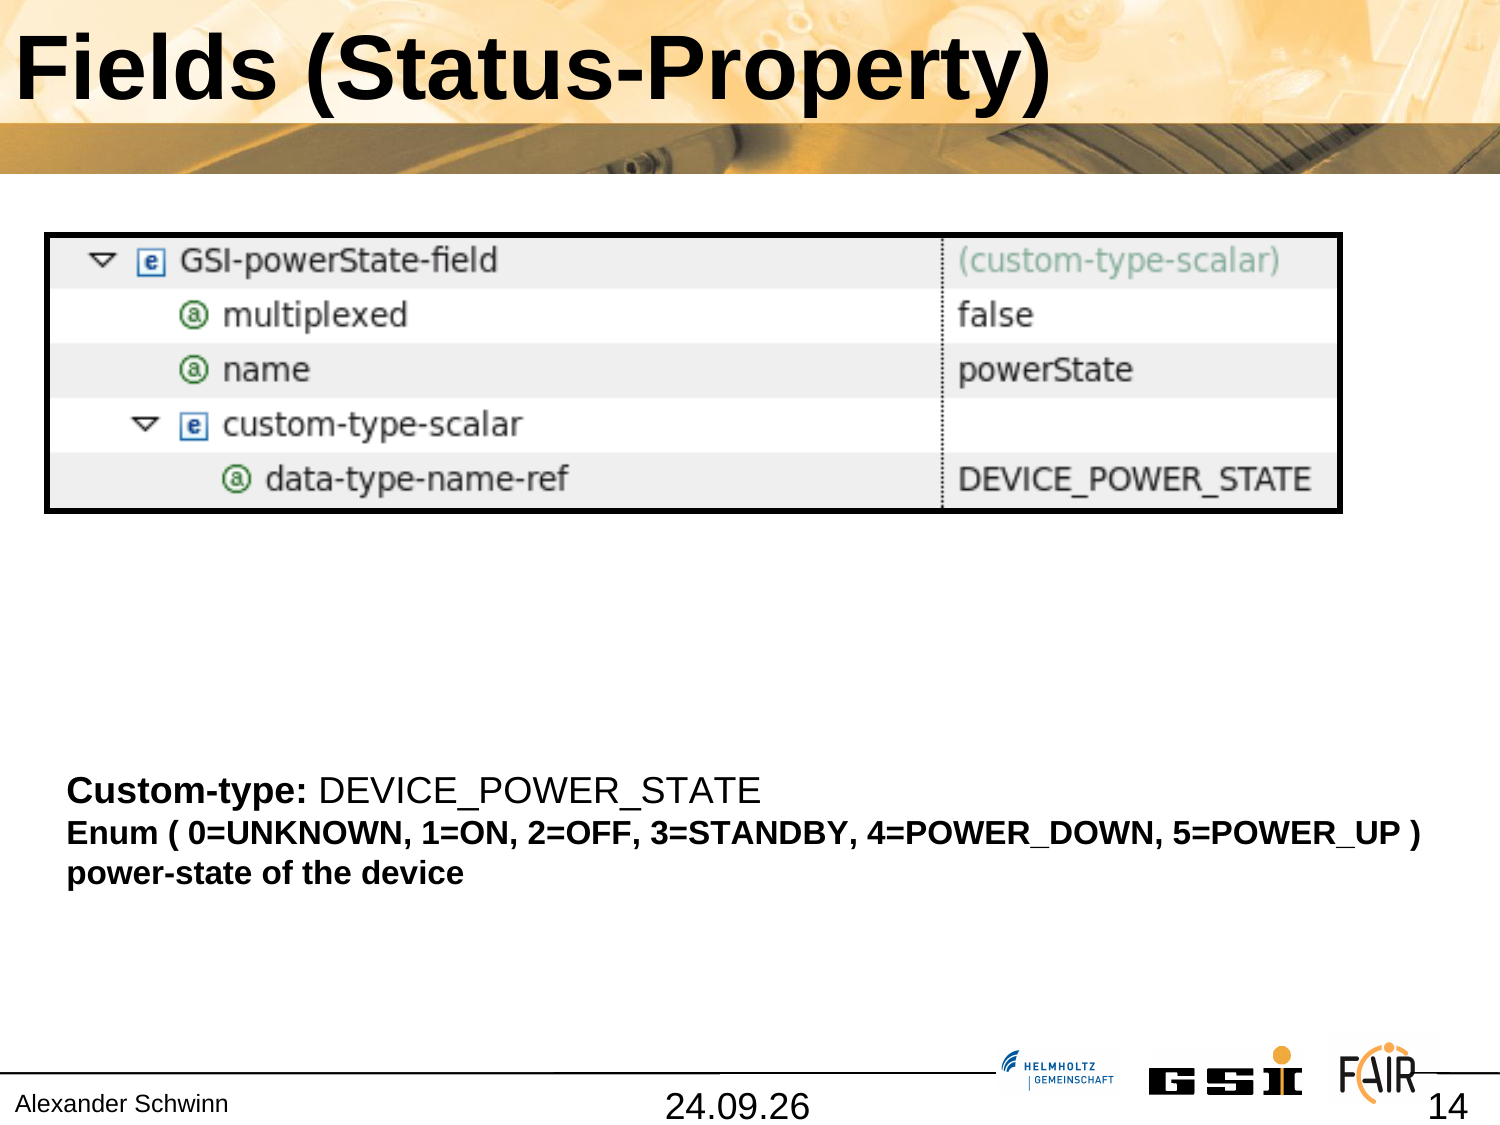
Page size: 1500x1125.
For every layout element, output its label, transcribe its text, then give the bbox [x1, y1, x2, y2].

title Fields (Status-Property) [0, 0, 1500, 126]
picture [50, 237, 1338, 508]
picture [1149, 1046, 1302, 1095]
picture [996, 1046, 1121, 1095]
text_box Custom-type: DEVICE_POWER_STATE Enum ( 0=UNKNOWN, 1=ON, 2=OFF, 3=STANDBY, 4=POWER_DOWN, 5=POWER_UP ) power-state of the device [51, 758, 1448, 939]
picture [0, 126, 1500, 175]
picture [1328, 1034, 1439, 1106]
